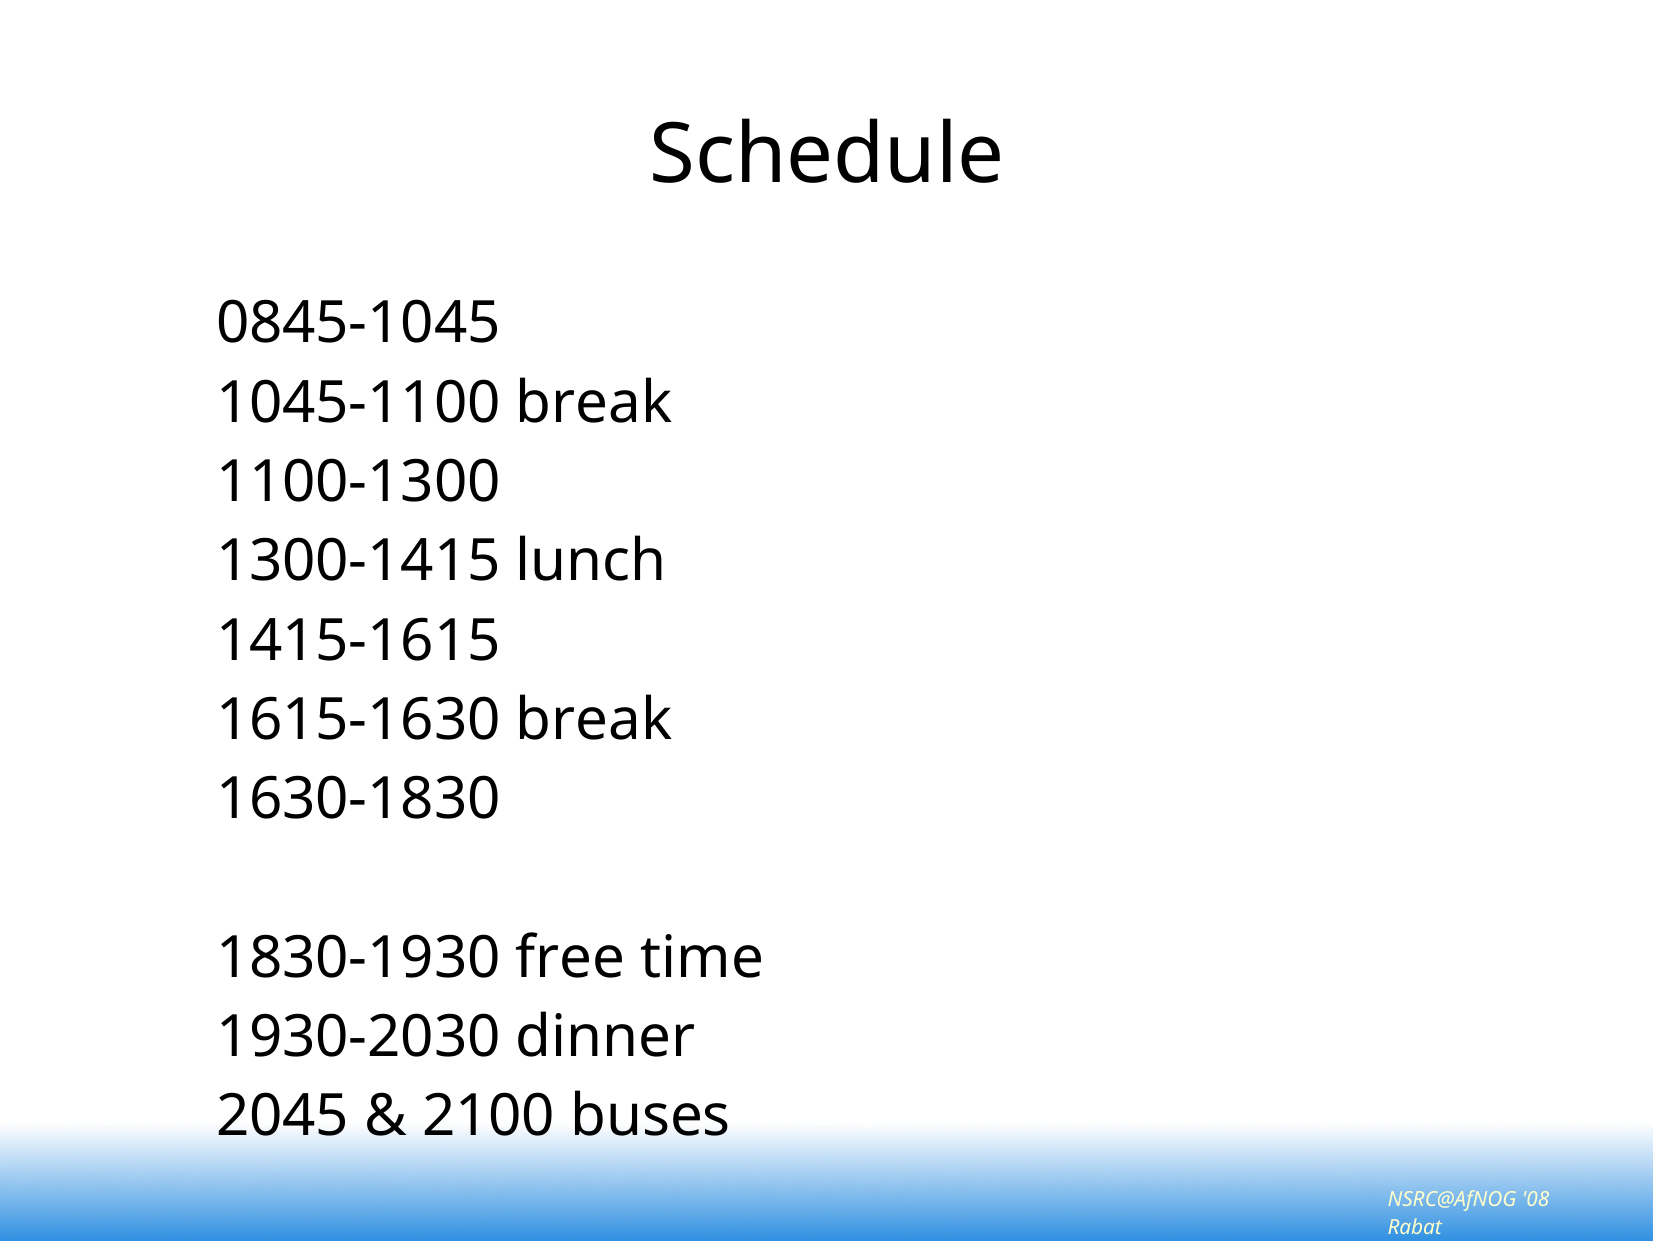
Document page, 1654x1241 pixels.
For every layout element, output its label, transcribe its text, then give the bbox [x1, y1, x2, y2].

list 0845-1045 1045-1100 break 1100-1300 1300-1415 lunch 1415-1615 1615-1630 break 1630-1830 1830-1930 free time 1930-2030 dinner 2045 & 2100 buses [121, 280, 1561, 1091]
picture [530, 1122, 546, 1131]
picture [497, 1122, 513, 1131]
picture [372, 1122, 391, 1131]
picture [616, 1122, 632, 1131]
picture [0, 1122, 1653, 1241]
picture [258, 1122, 274, 1131]
title Schedule [121, 46, 1534, 254]
picture [580, 1122, 597, 1131]
